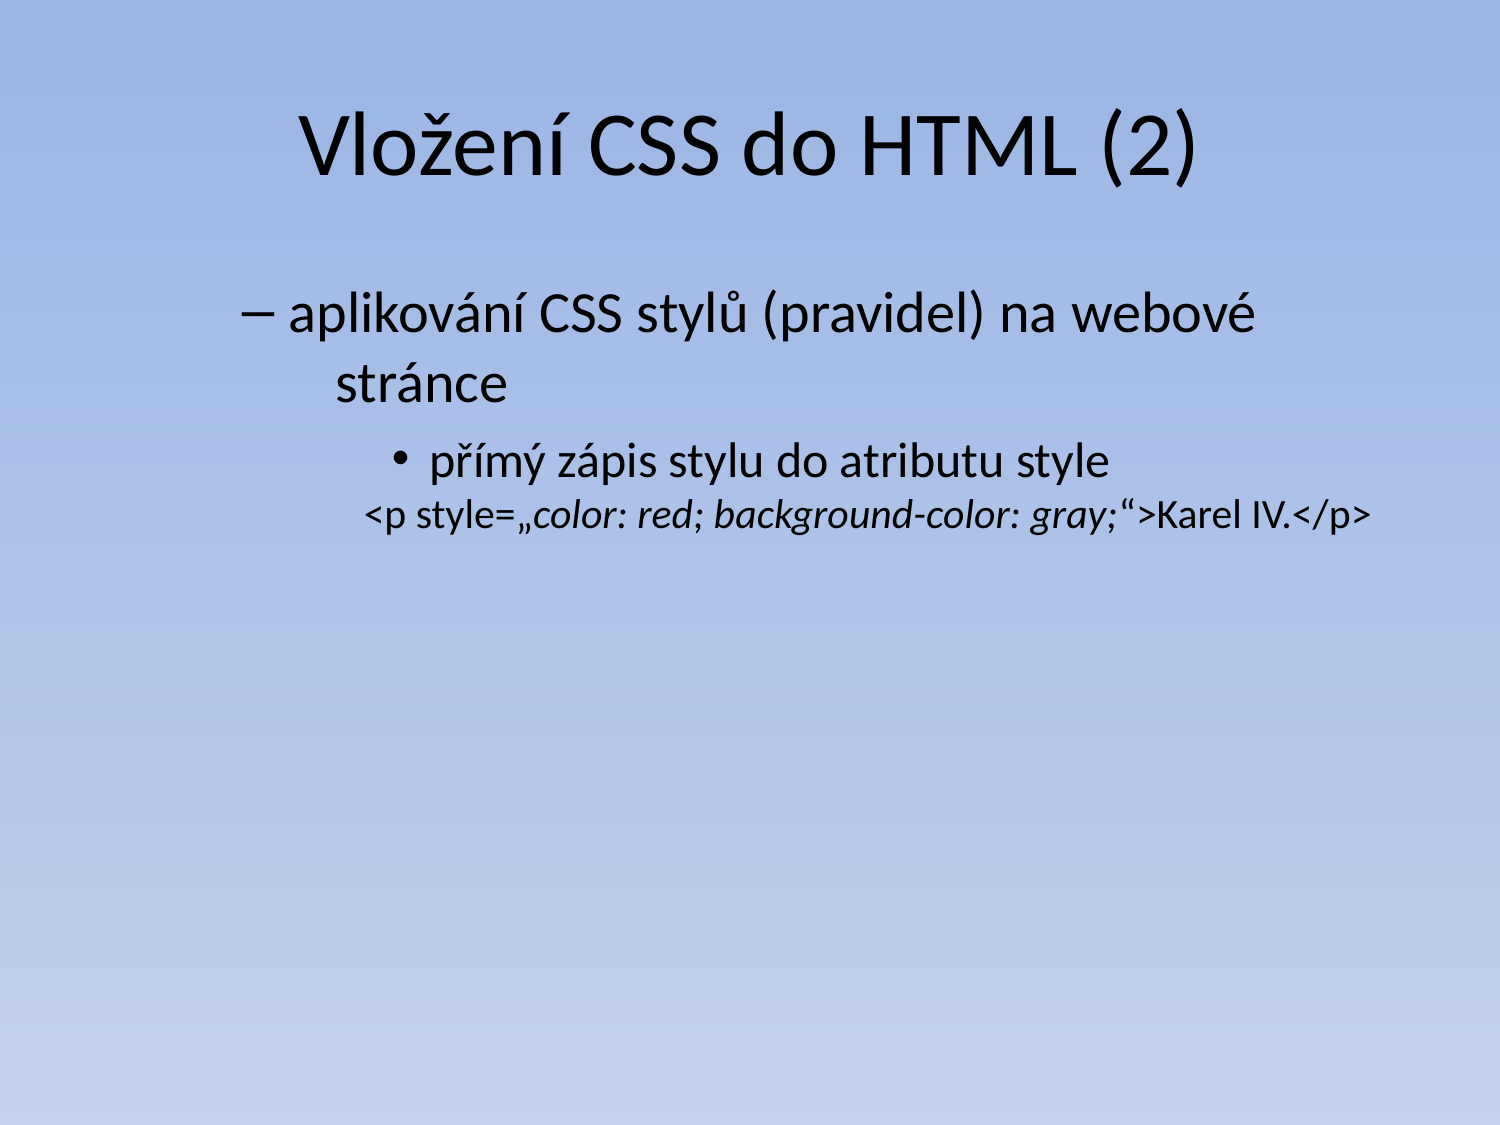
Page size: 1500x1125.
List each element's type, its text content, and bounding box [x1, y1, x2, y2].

title Vložení CSS do HTML (2) [75, 45, 1426, 233]
list aplikování CSS stylů (pravidel) na webové stránce přímý zápis stylu do atributu style <p style=„color: red; background-color: gray;“>Karel IV.</p> [76, 267, 1427, 1010]
